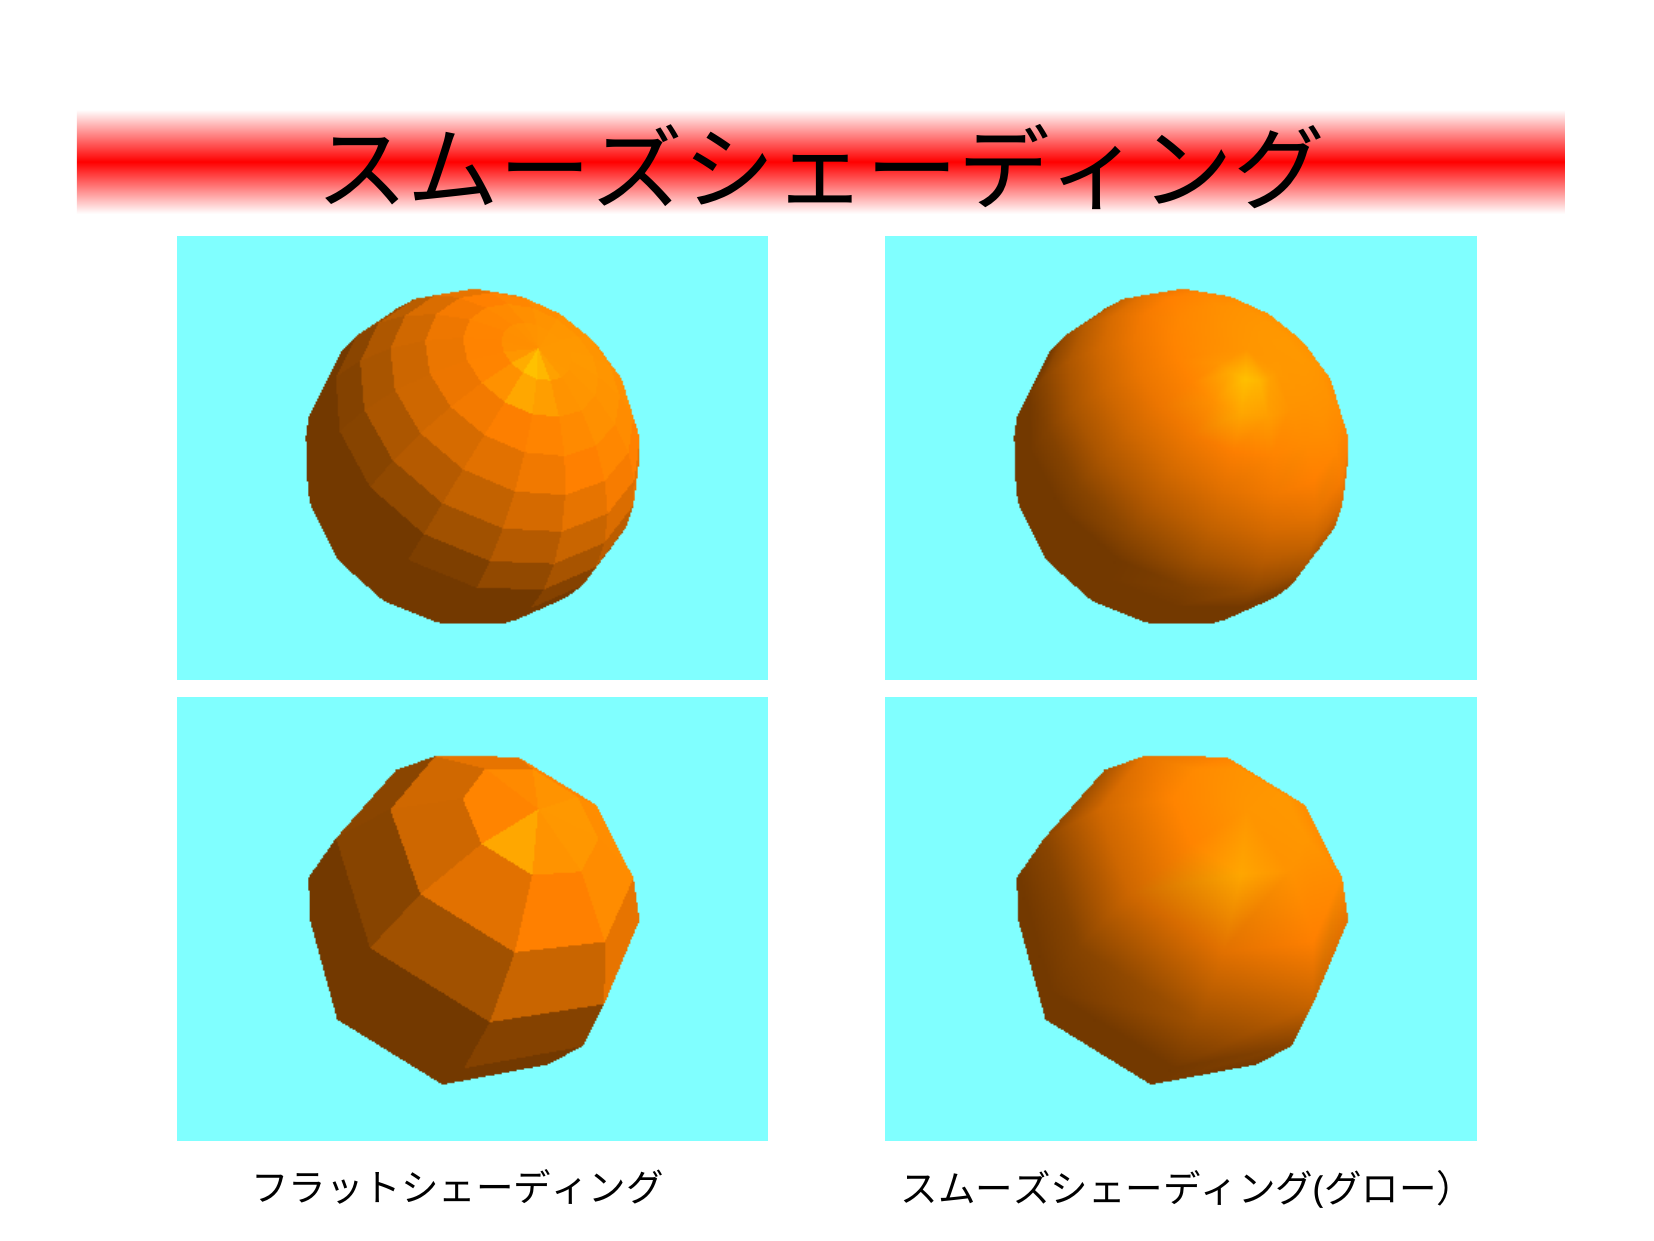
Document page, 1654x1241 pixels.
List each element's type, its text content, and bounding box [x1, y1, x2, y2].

picture [177, 236, 768, 680]
picture [885, 236, 1477, 680]
picture [177, 697, 768, 1141]
text_box スムーズシェーディング(グロー） [885, 1151, 1497, 1214]
title スムーズシェーディング [76, 58, 1565, 266]
picture [885, 697, 1477, 1141]
text_box フラットシェーディング [236, 1151, 680, 1214]
